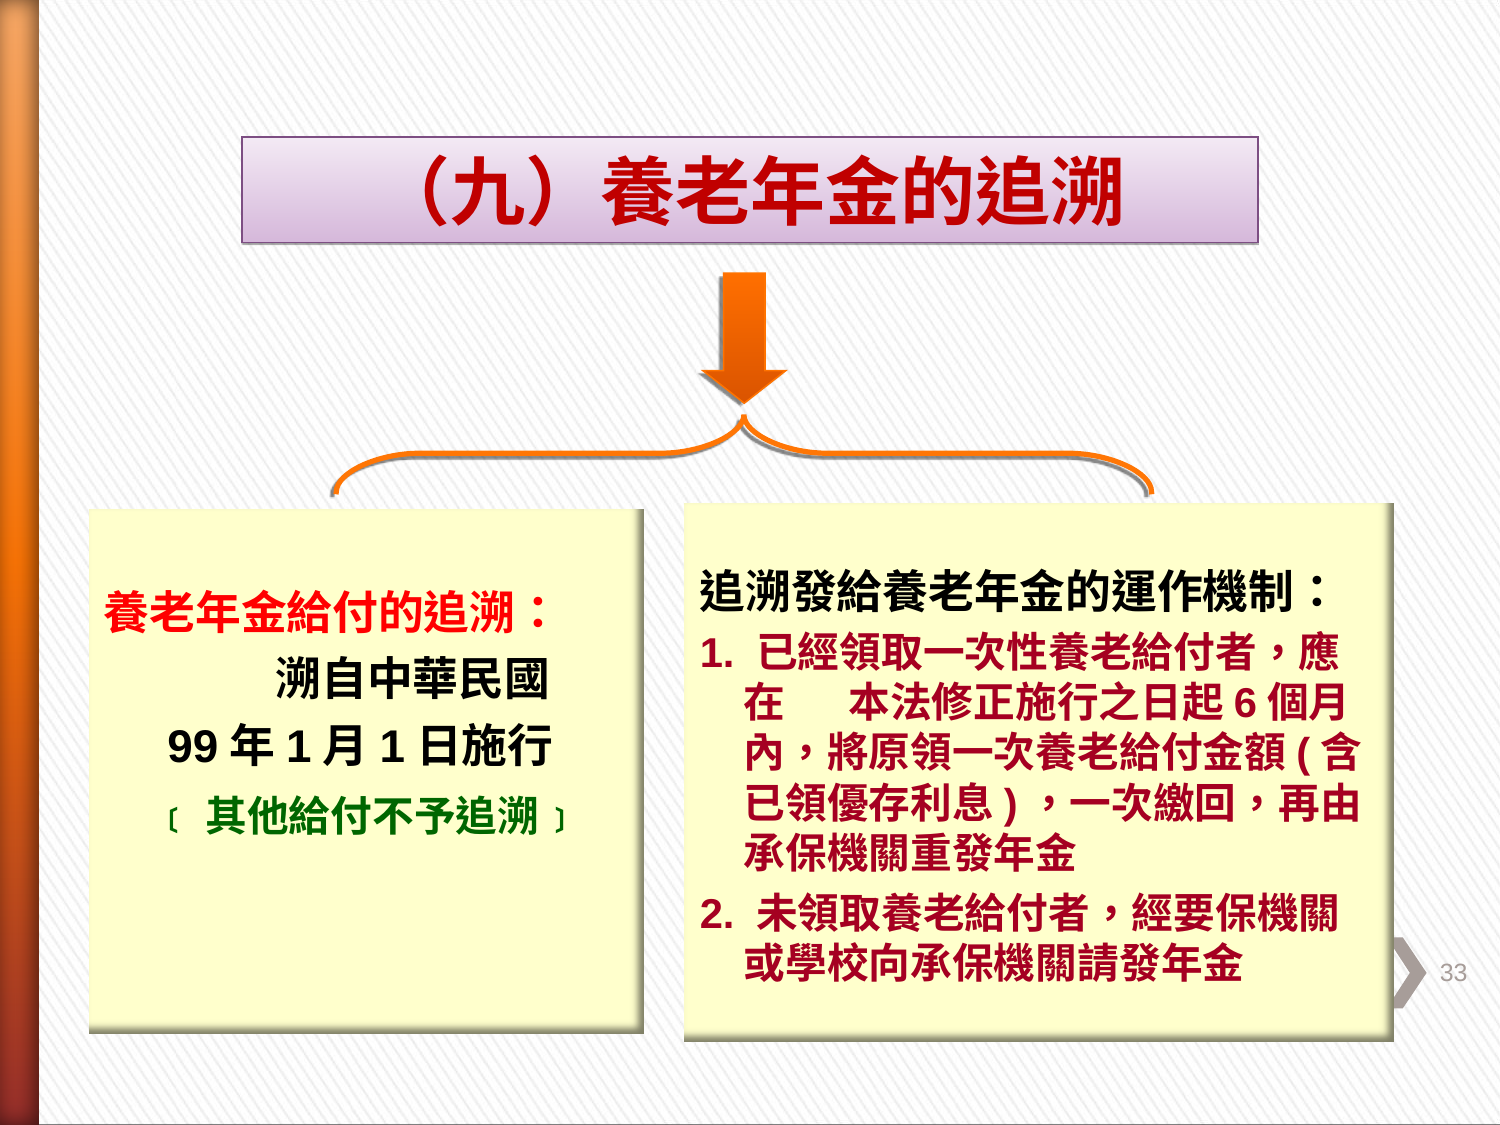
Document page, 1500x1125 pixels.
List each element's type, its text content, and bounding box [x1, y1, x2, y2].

text_box <編號> [1425, 941, 1488, 1002]
text_box （九）養老年金的追溯 [242, 137, 1258, 243]
text_box 養老年金給付的追溯： 溯自中華民國 99年1月1日施行 ﹝其他給付不予追溯﹞ [88, 509, 644, 1031]
picture [0, 0, 1500, 1125]
text_box [702, 273, 786, 404]
text_box 追溯發給養老年金的運作機制： 1. 已經領取一次性養老給付者，應在 本法修正施行之日起6個月內，將原領一次養老給付金額(含已領優存利息)，一次繳回，再由承保機關重發年金 2. 未領取養老給付者，經要保機關或學校向承保機關請發年金 [685, 503, 1394, 1056]
